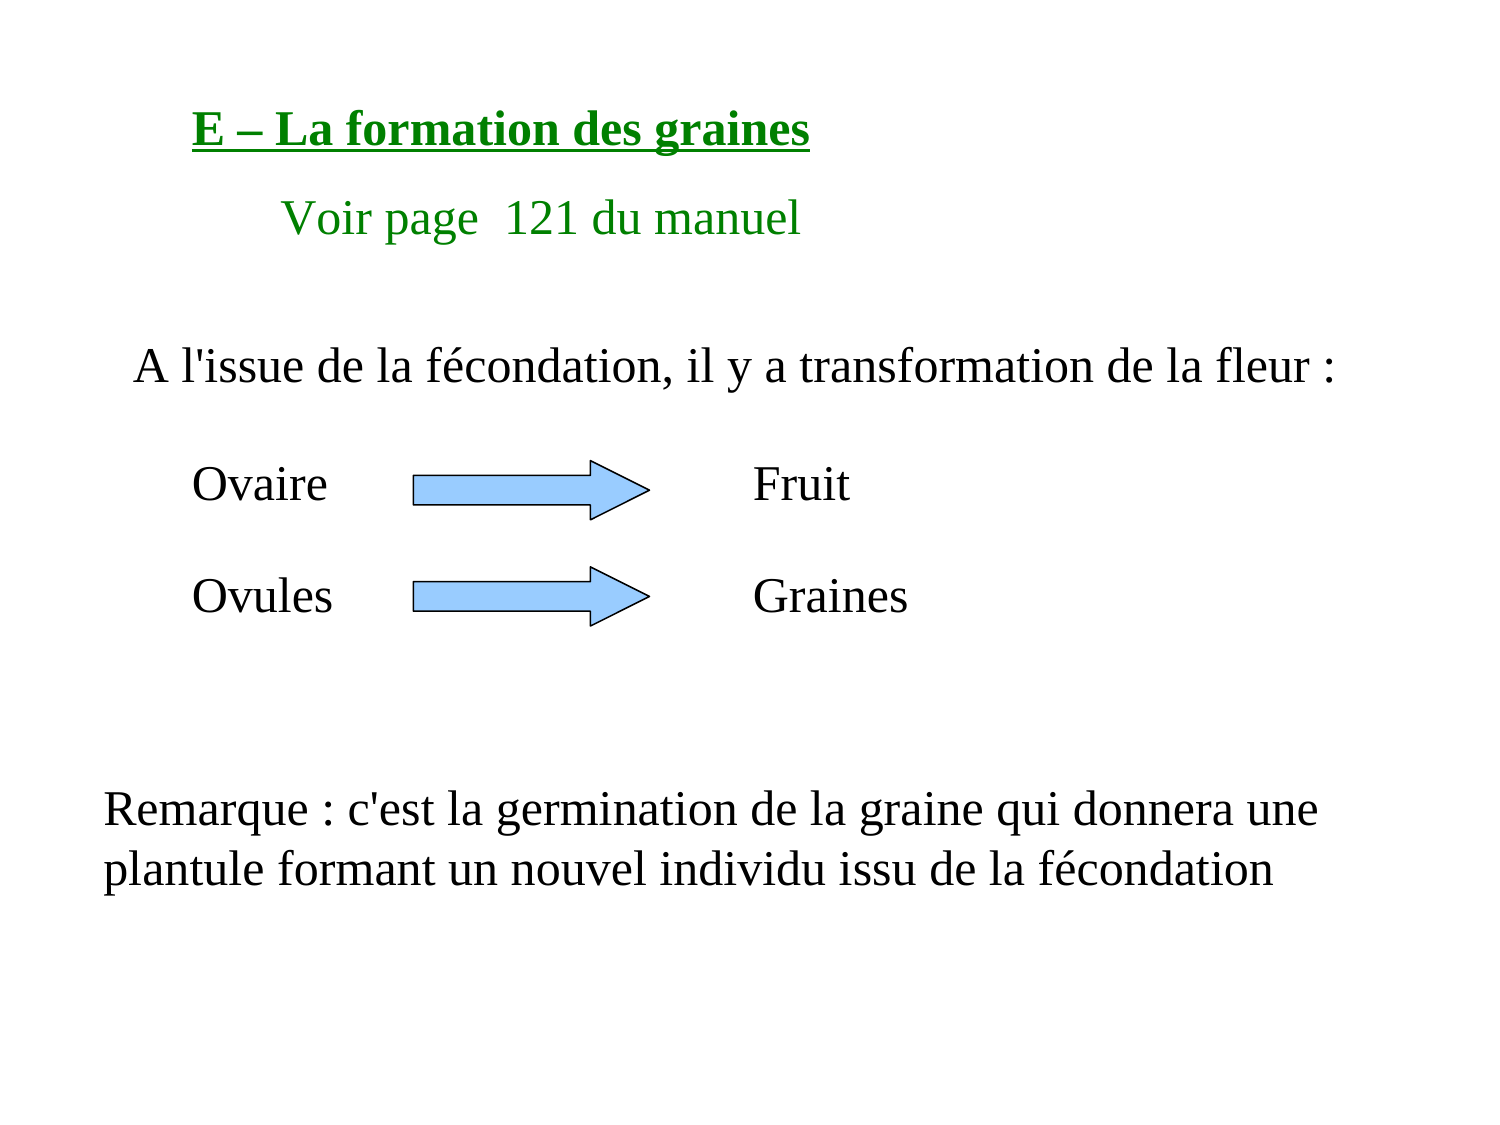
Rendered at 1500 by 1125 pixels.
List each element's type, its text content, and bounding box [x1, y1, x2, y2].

text_box Graines [738, 555, 1123, 630]
text_box Fruit [738, 442, 1123, 532]
text_box Ovules [177, 555, 561, 630]
text_box E – La formation des graines [177, 88, 1388, 224]
text_box [413, 566, 650, 627]
text_box A l'issue de la fécondation, il y a transformation de la fleur : [118, 324, 1447, 400]
text_box [413, 460, 650, 520]
text_box Remarque : c'est la germination de la graine qui donnera une plantule formant un nouvel individu issu de la fécondation [88, 767, 1359, 903]
text_box Voir page 121 du manuel [265, 177, 1500, 313]
text_box Ovaire [177, 442, 561, 518]
